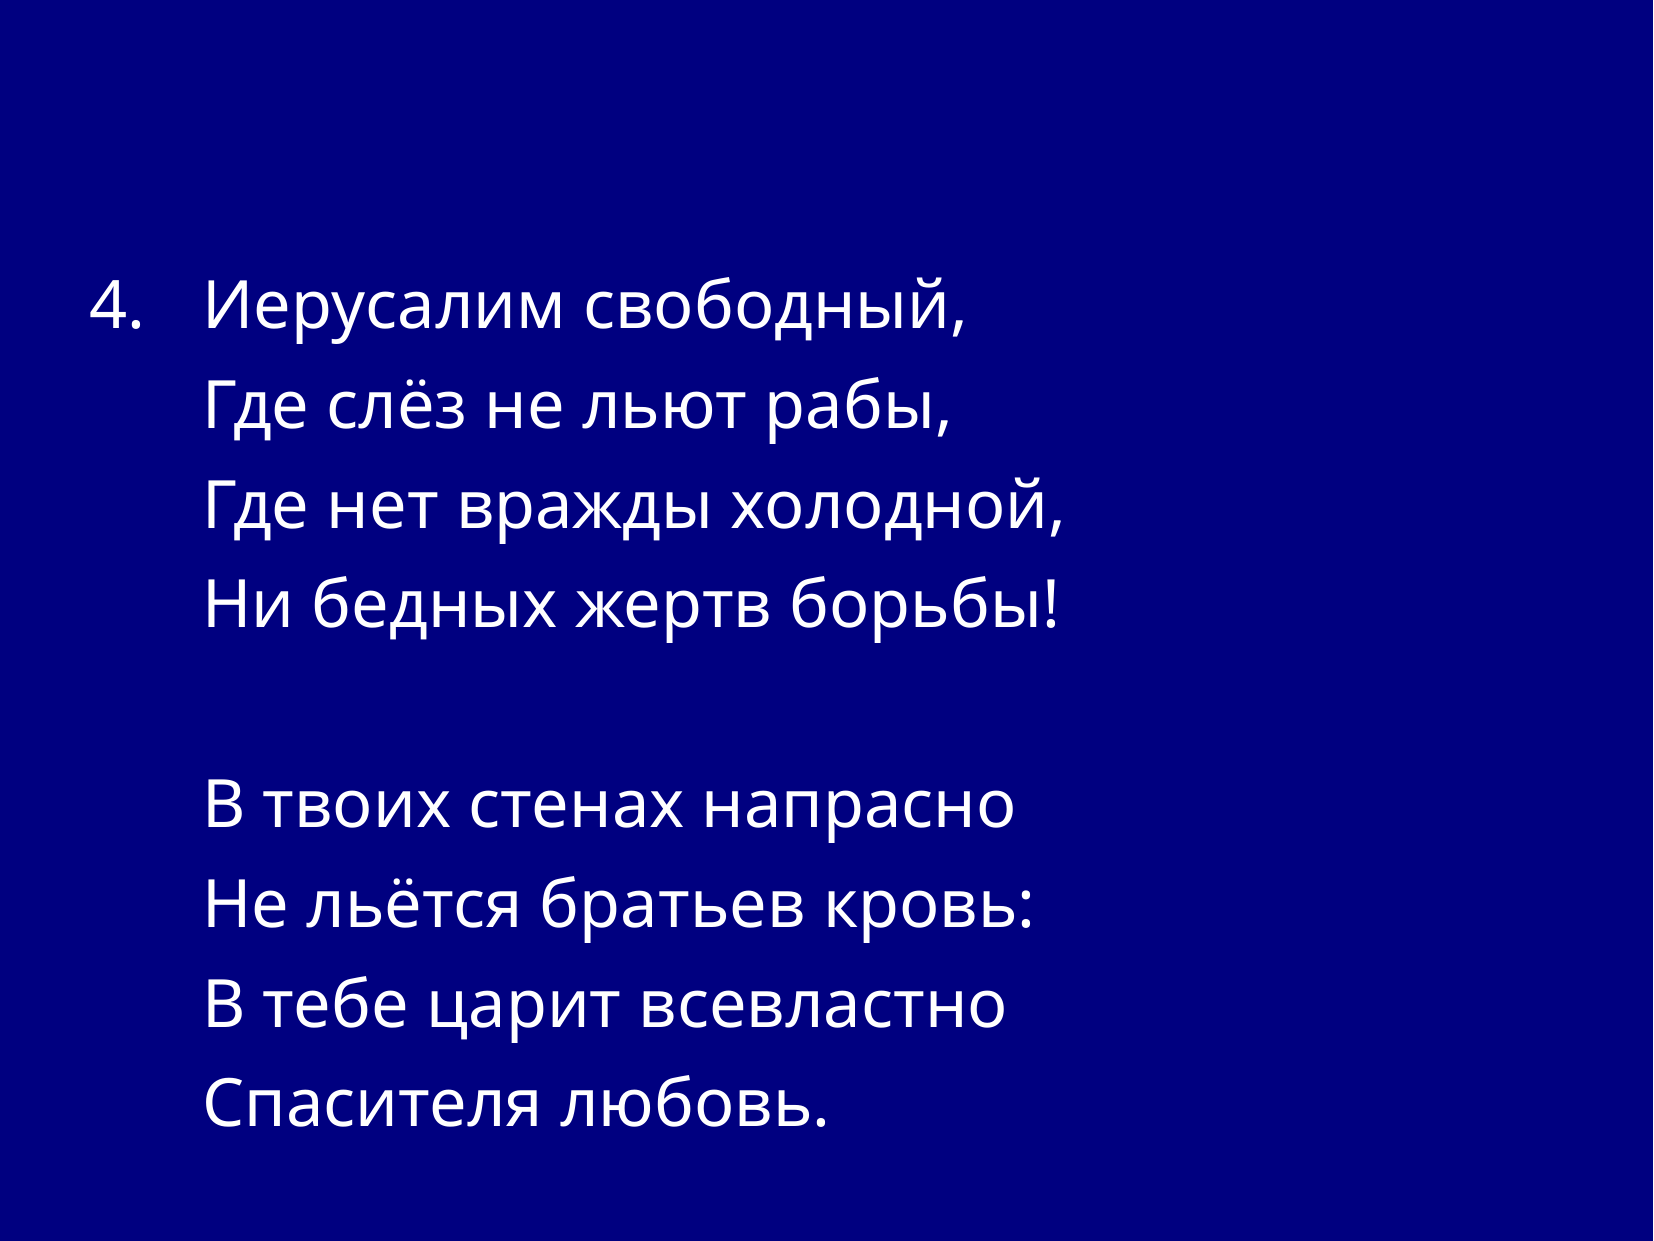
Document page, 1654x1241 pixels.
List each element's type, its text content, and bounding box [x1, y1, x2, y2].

text_box 4. Иерусалим свободный, Где слёз не льют рабы, Где нет вражды холодной, Ни бедных жертв борьбы! В твоих стенах напрасно Не льётся братьев кровь: В тебе царит всевластно Спасителя любовь. [75, 150, 1576, 1163]
